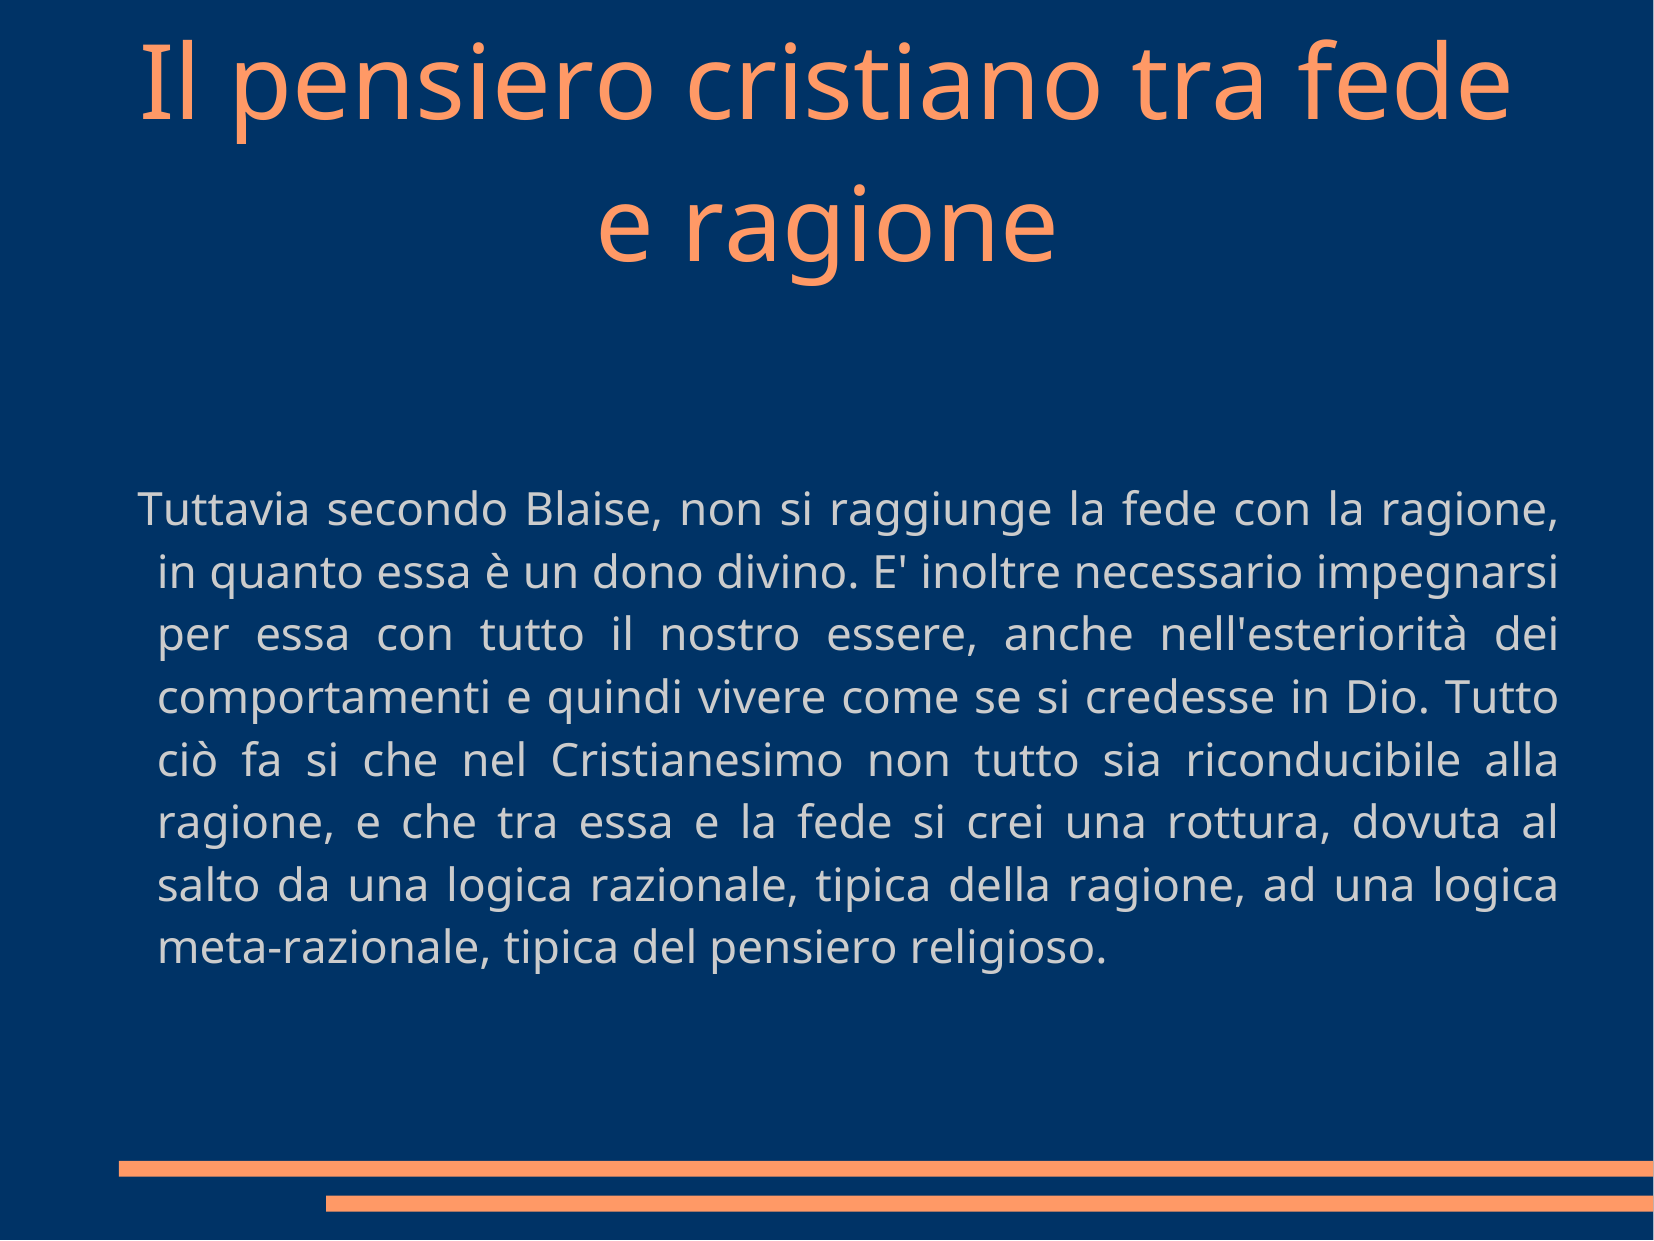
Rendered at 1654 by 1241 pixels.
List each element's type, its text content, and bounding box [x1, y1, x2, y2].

title Il pensiero cristiano tra fede e ragione [121, 0, 1534, 315]
subtitle Tuttavia secondo Blaise, non si raggiunge la fede con la ragione, in quanto essa è un dono divino. E' inoltre necessario impegnarsi per essa con tutto il nostro essere, anche nell'esteriorità dei comportamenti e quindi vivere come se si credesse in Dio. Tutto ciò fa si che nel Cristianesimo non tutto sia riconducibile alla ragione, e che tra essa e la fede si crei una rottura, dovuta al salto da una logica razionale, tipica della ragione, ad una logica meta-razionale, tipica del pensiero religioso. [121, 329, 1561, 1125]
